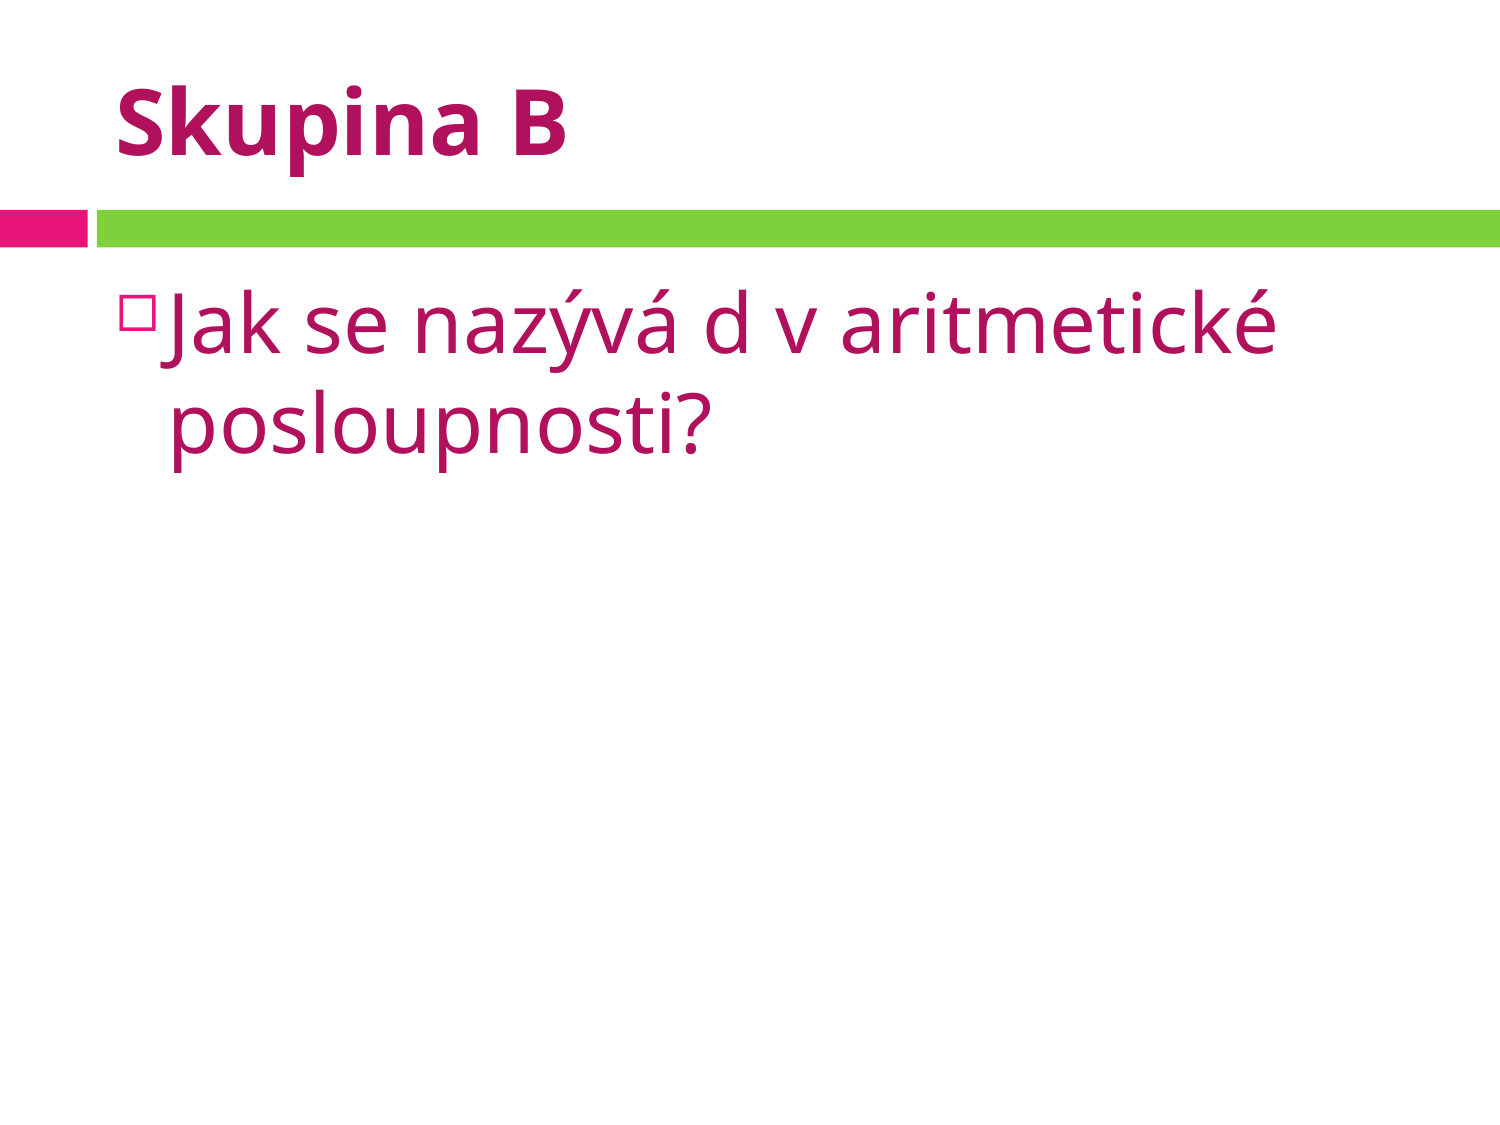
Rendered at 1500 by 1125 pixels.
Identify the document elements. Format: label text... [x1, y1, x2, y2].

title Skupina B [100, 37, 1438, 201]
list Jak se nazývá d v aritmetické posloupnosti? [100, 262, 1438, 1001]
